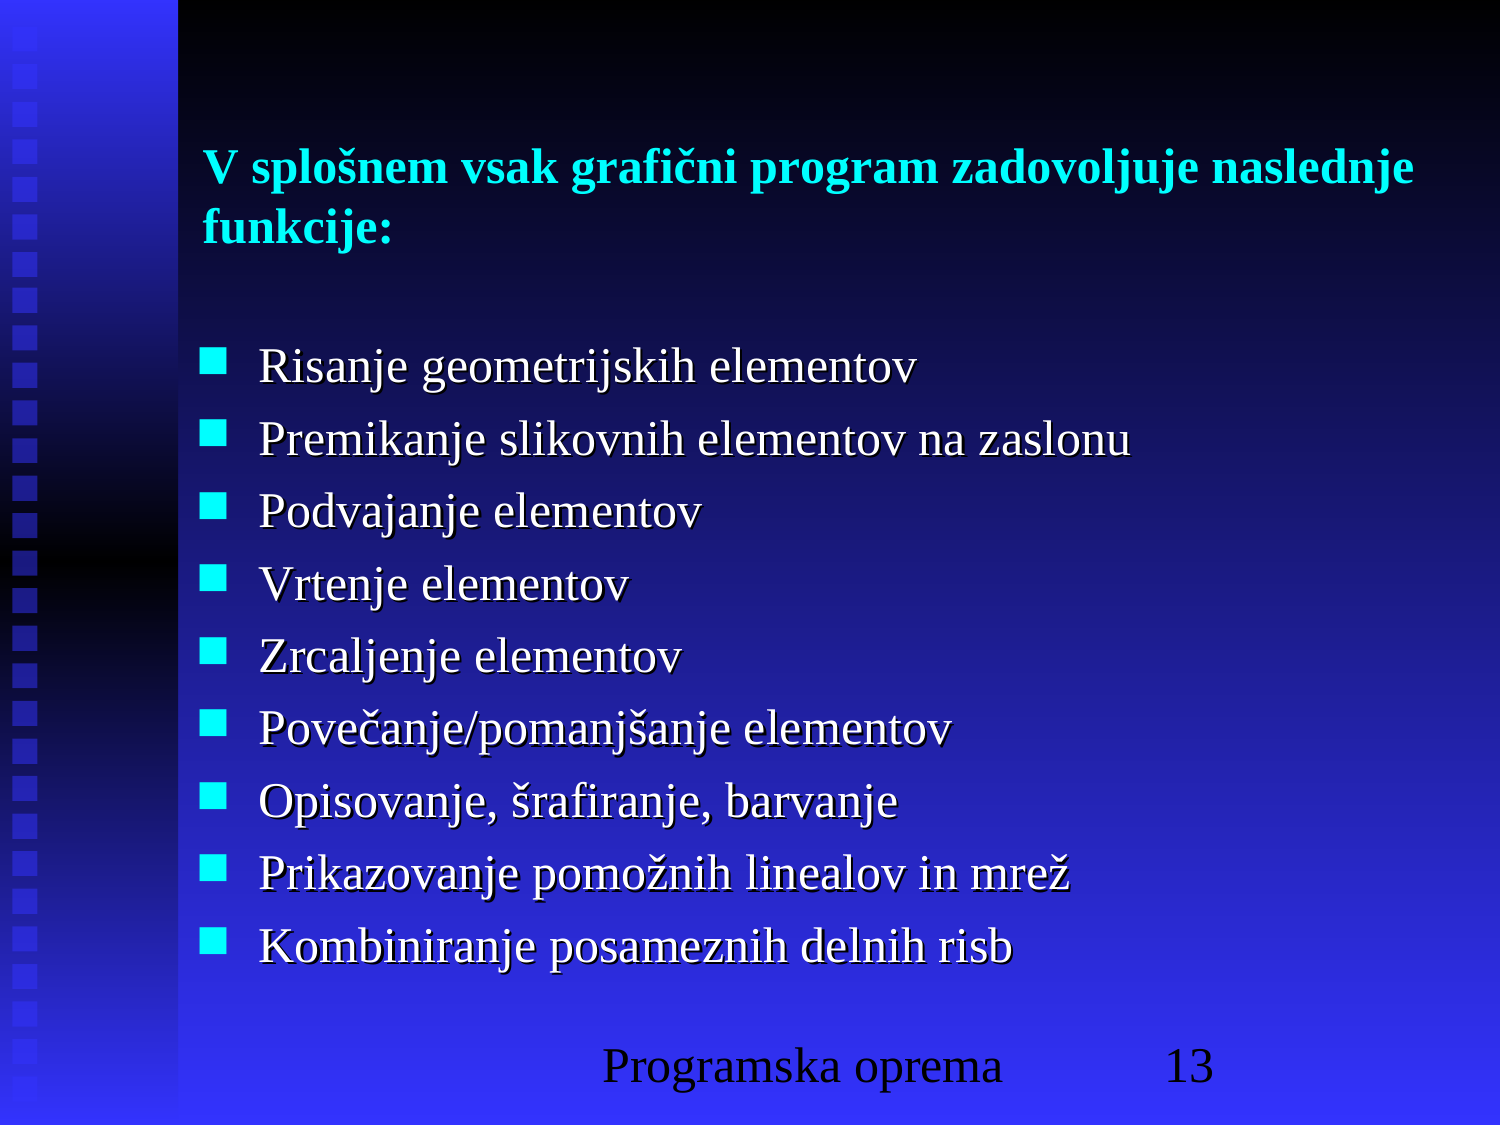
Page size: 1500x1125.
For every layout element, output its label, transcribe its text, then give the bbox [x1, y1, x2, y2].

title V splošnem vsak grafični program zadovoljuje naslednje funkcije: [187, 99, 1463, 288]
list Risanje geometrijskih elementov Premikanje slikovnih elementov na zaslonu Podvajanje elementov Vrtenje elementov Zrcaljenje elementov Povečanje/pomanjšanje elementov Opisovanje, šrafiranje, barvanje Prikazovanje pomožnih linealov in mrež Kombiniranje posameznih delnih risb [187, 324, 1463, 1001]
